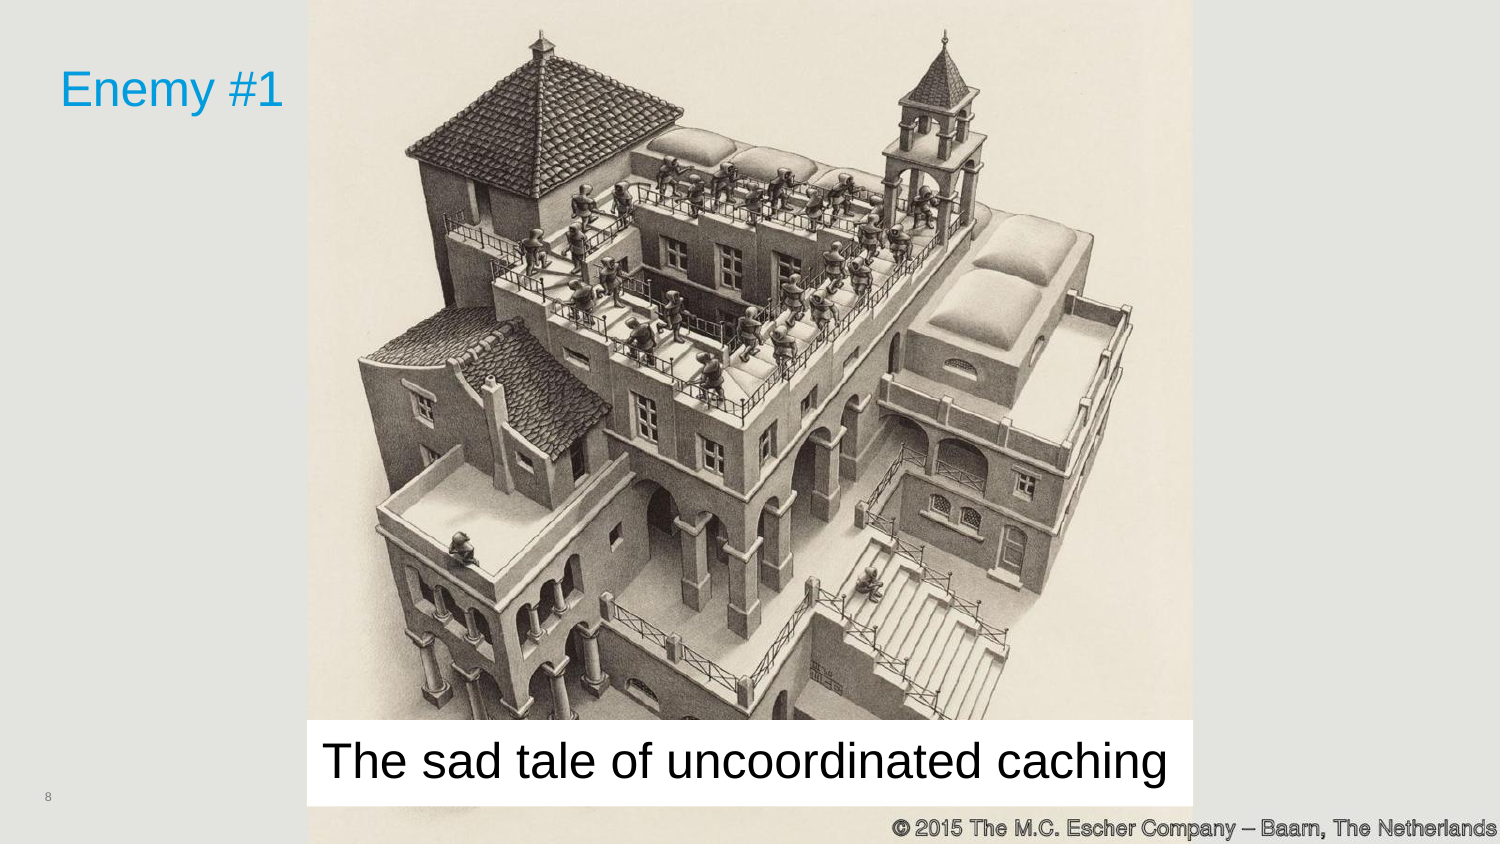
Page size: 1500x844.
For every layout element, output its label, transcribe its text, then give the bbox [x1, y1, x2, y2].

slide_number <number> [44, 788, 66, 804]
picture [0, 0, 1500, 844]
list The sad tale of uncoordinated caching [306, 720, 1194, 807]
list Enemy #1 [44, 52, 1448, 158]
